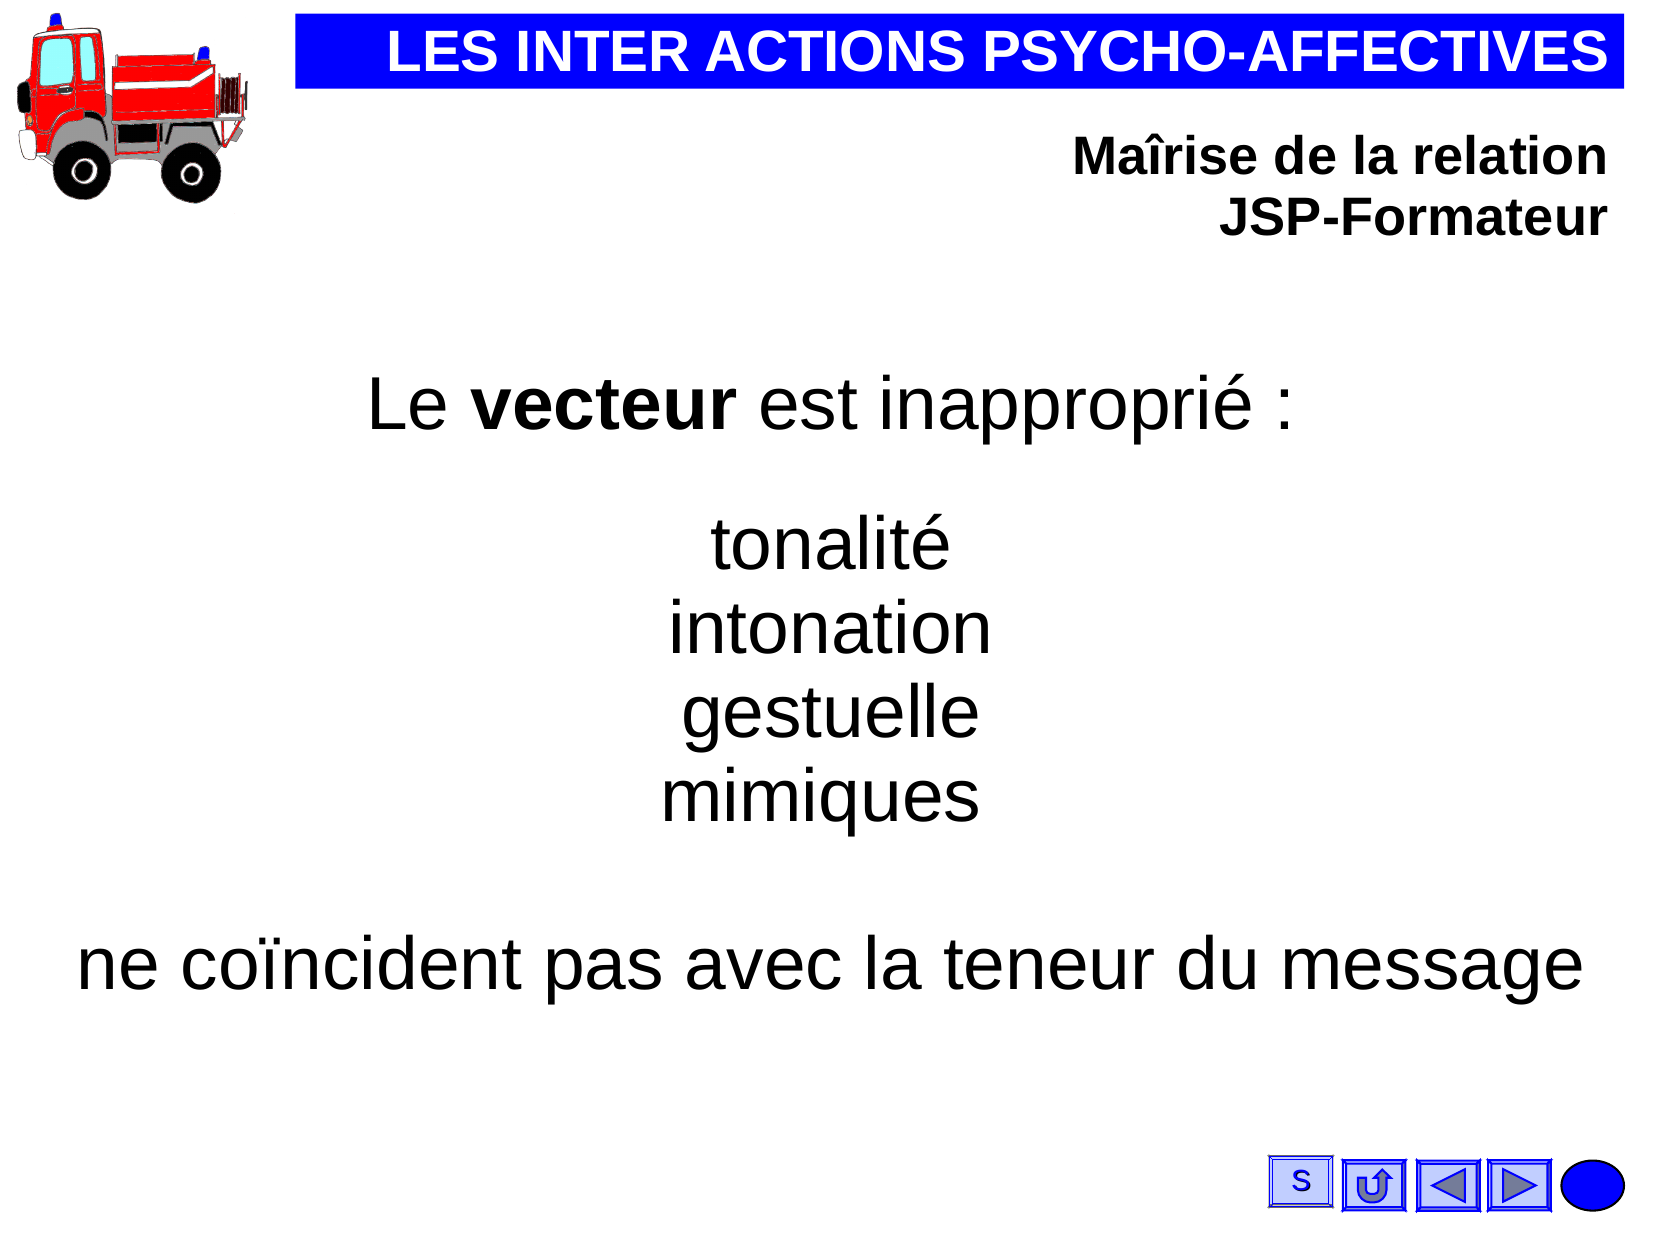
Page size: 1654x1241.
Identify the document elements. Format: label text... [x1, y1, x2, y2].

picture [8, 8, 257, 216]
text_box Le vecteur est inapproprié : tonalité intonation gestuelle mimiques ne coïncident pas avec la teneur du message [49, 354, 1613, 1013]
text_box [1561, 1160, 1625, 1211]
text_box Maîrise de la relation JSP-Formateur [1056, 118, 1624, 311]
text_box LES INTER ACTIONS PSYCHO-AFFECTIVES [295, 13, 1625, 89]
